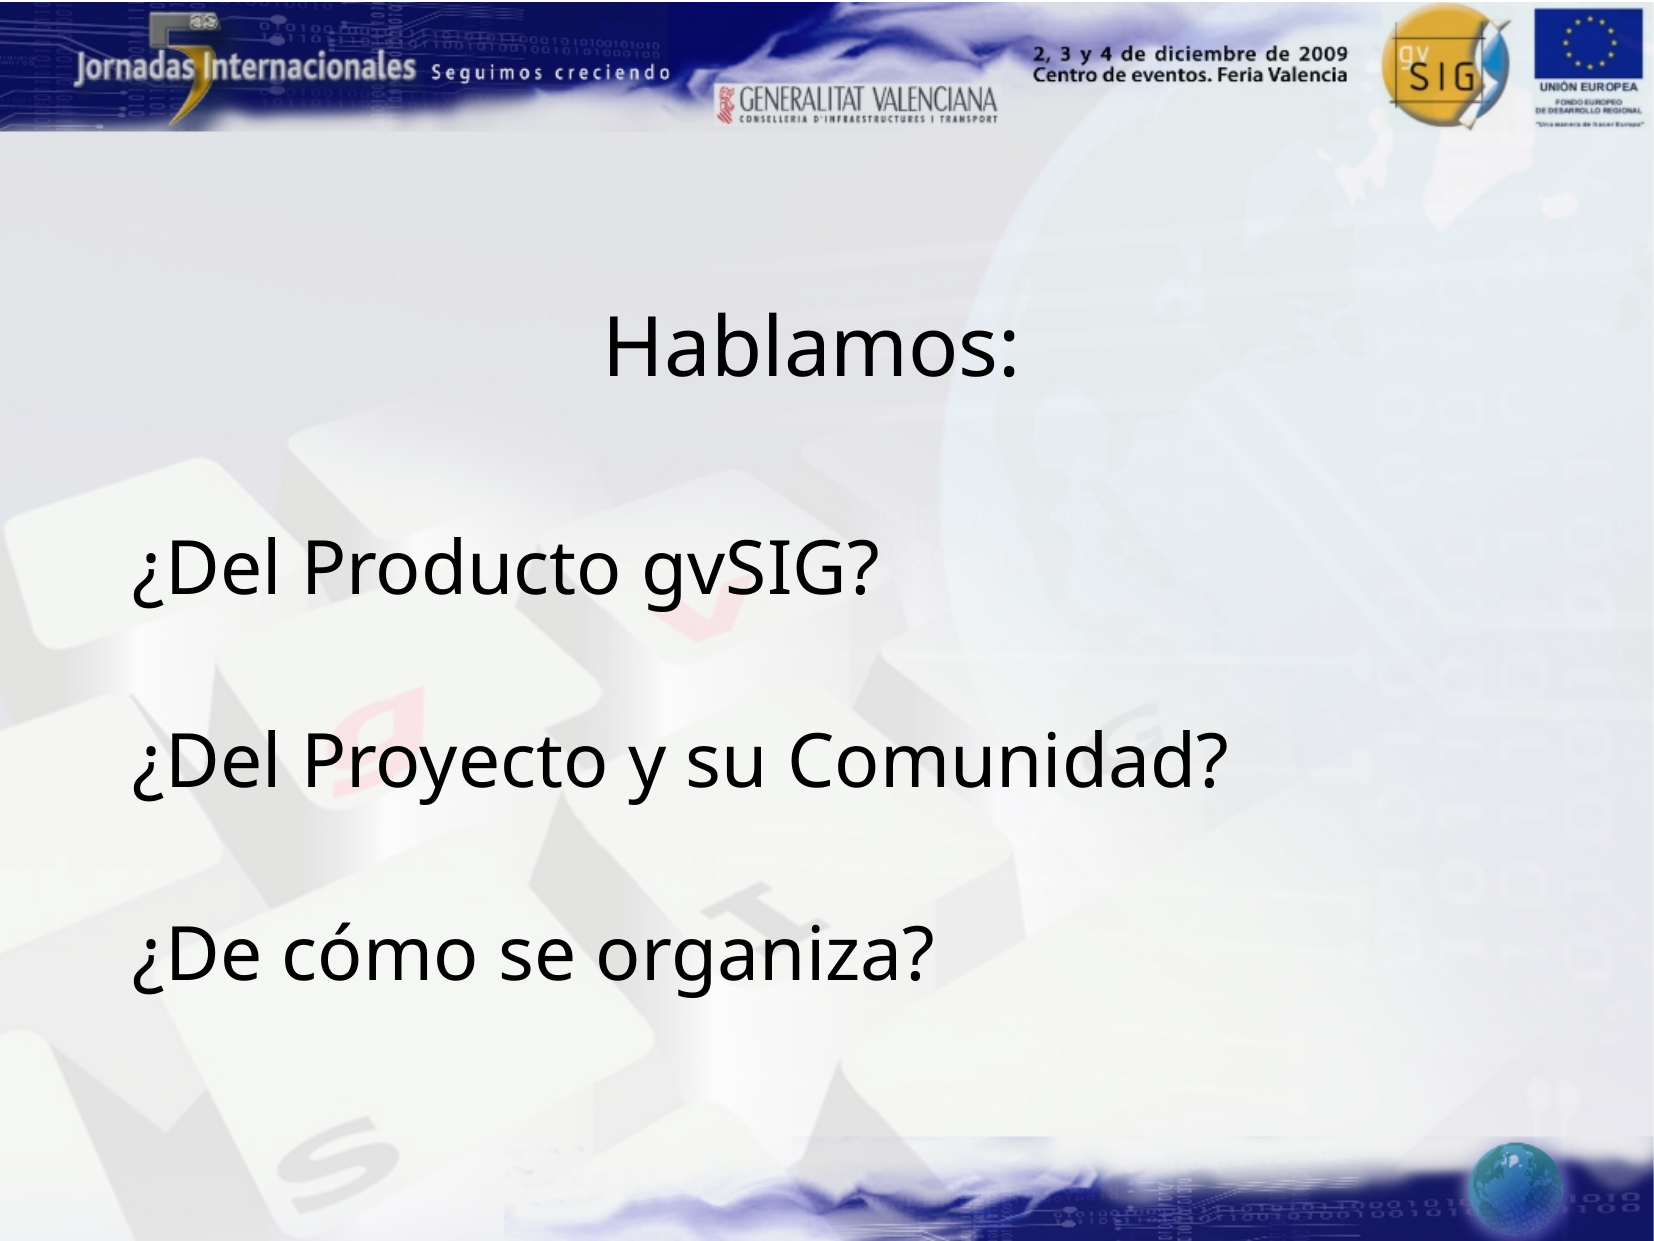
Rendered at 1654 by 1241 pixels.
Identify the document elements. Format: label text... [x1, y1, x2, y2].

picture [0, 2, 1654, 1241]
text_box Hablamos: ¿Del Producto gvSIG? ¿Del Proyecto y su Comunidad? ¿De cómo se organiza? [118, 237, 1506, 1104]
